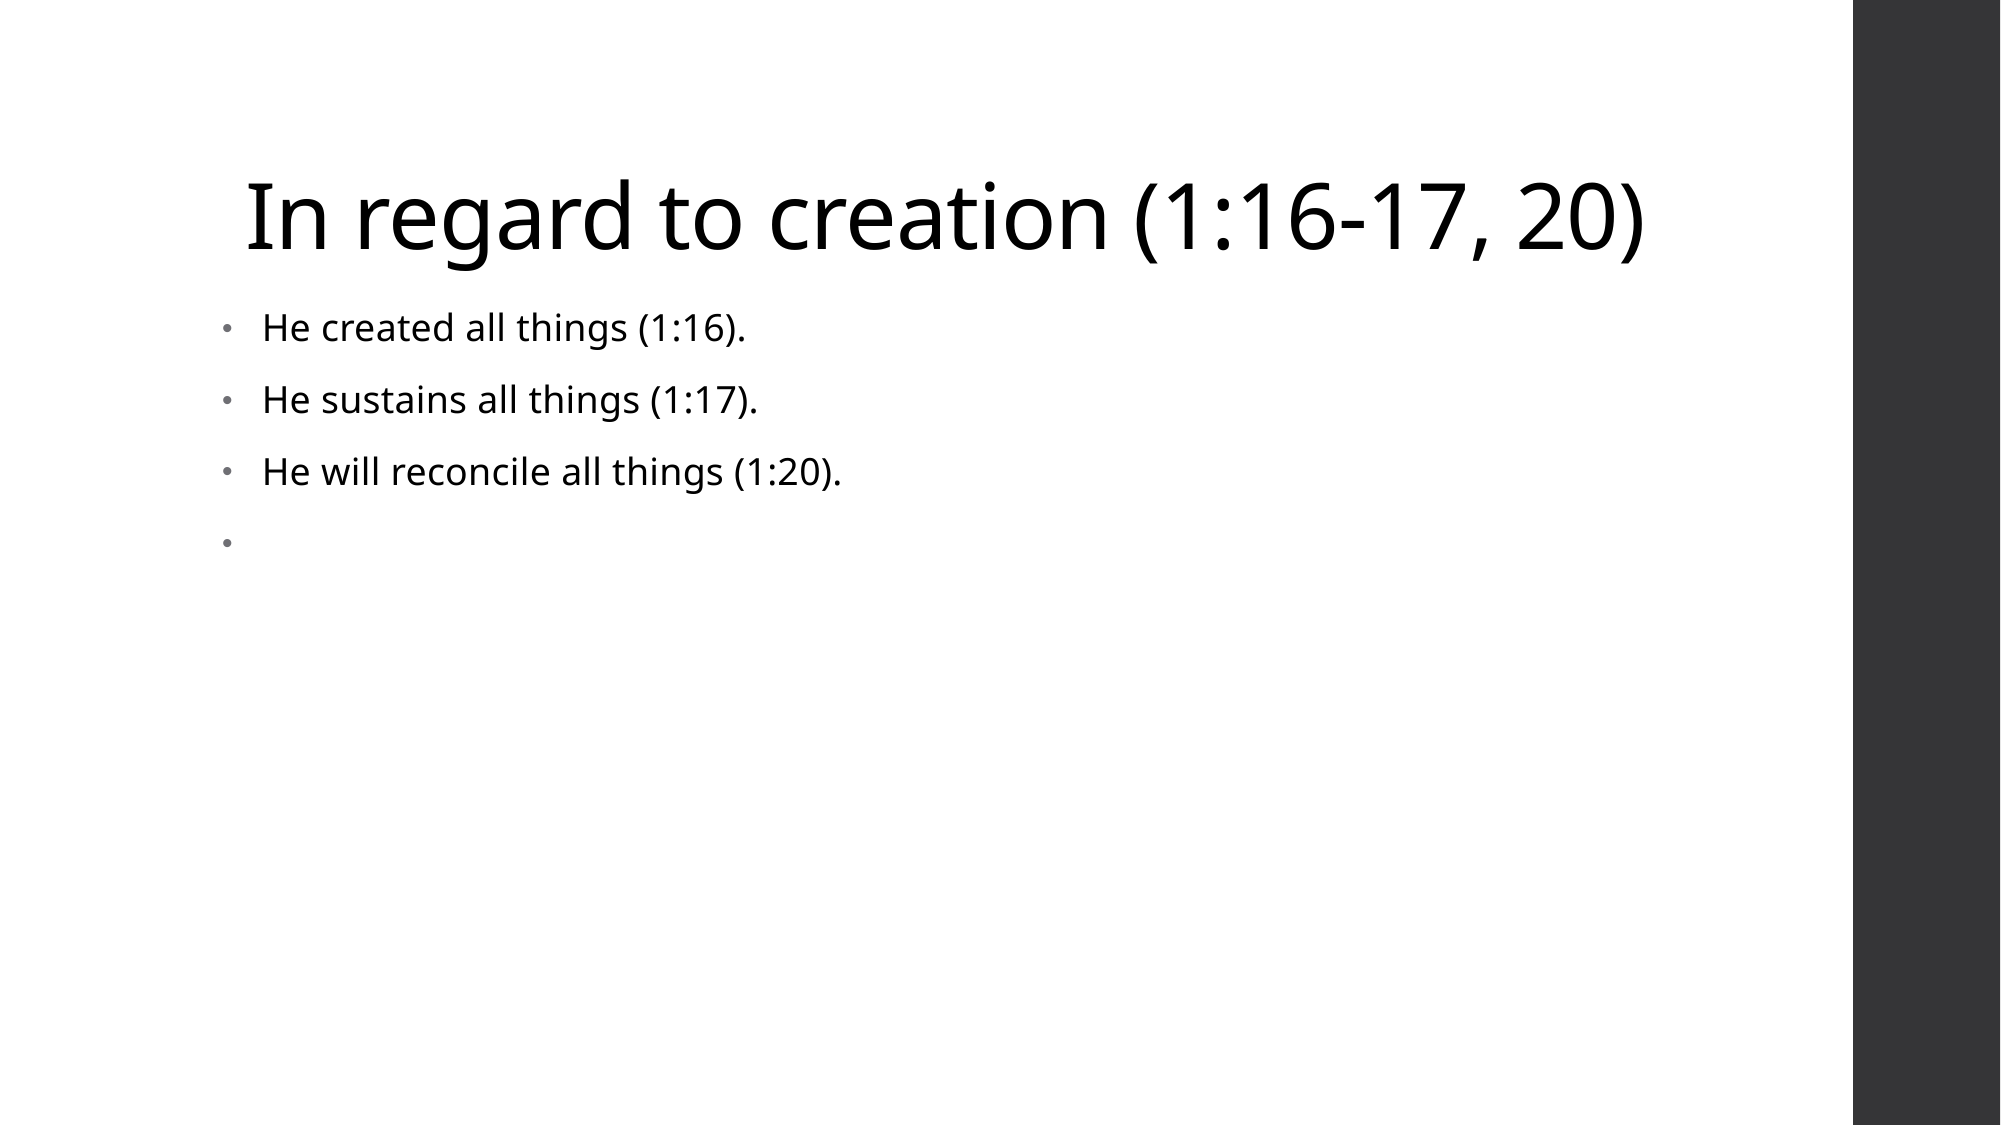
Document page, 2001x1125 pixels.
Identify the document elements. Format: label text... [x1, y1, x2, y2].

title In regard to creation (1:16-17, 20) [206, 60, 1797, 278]
list He created all things (1:16). He sustains all things (1:17). He will reconcile all things (1:20). [206, 299, 1617, 1014]
